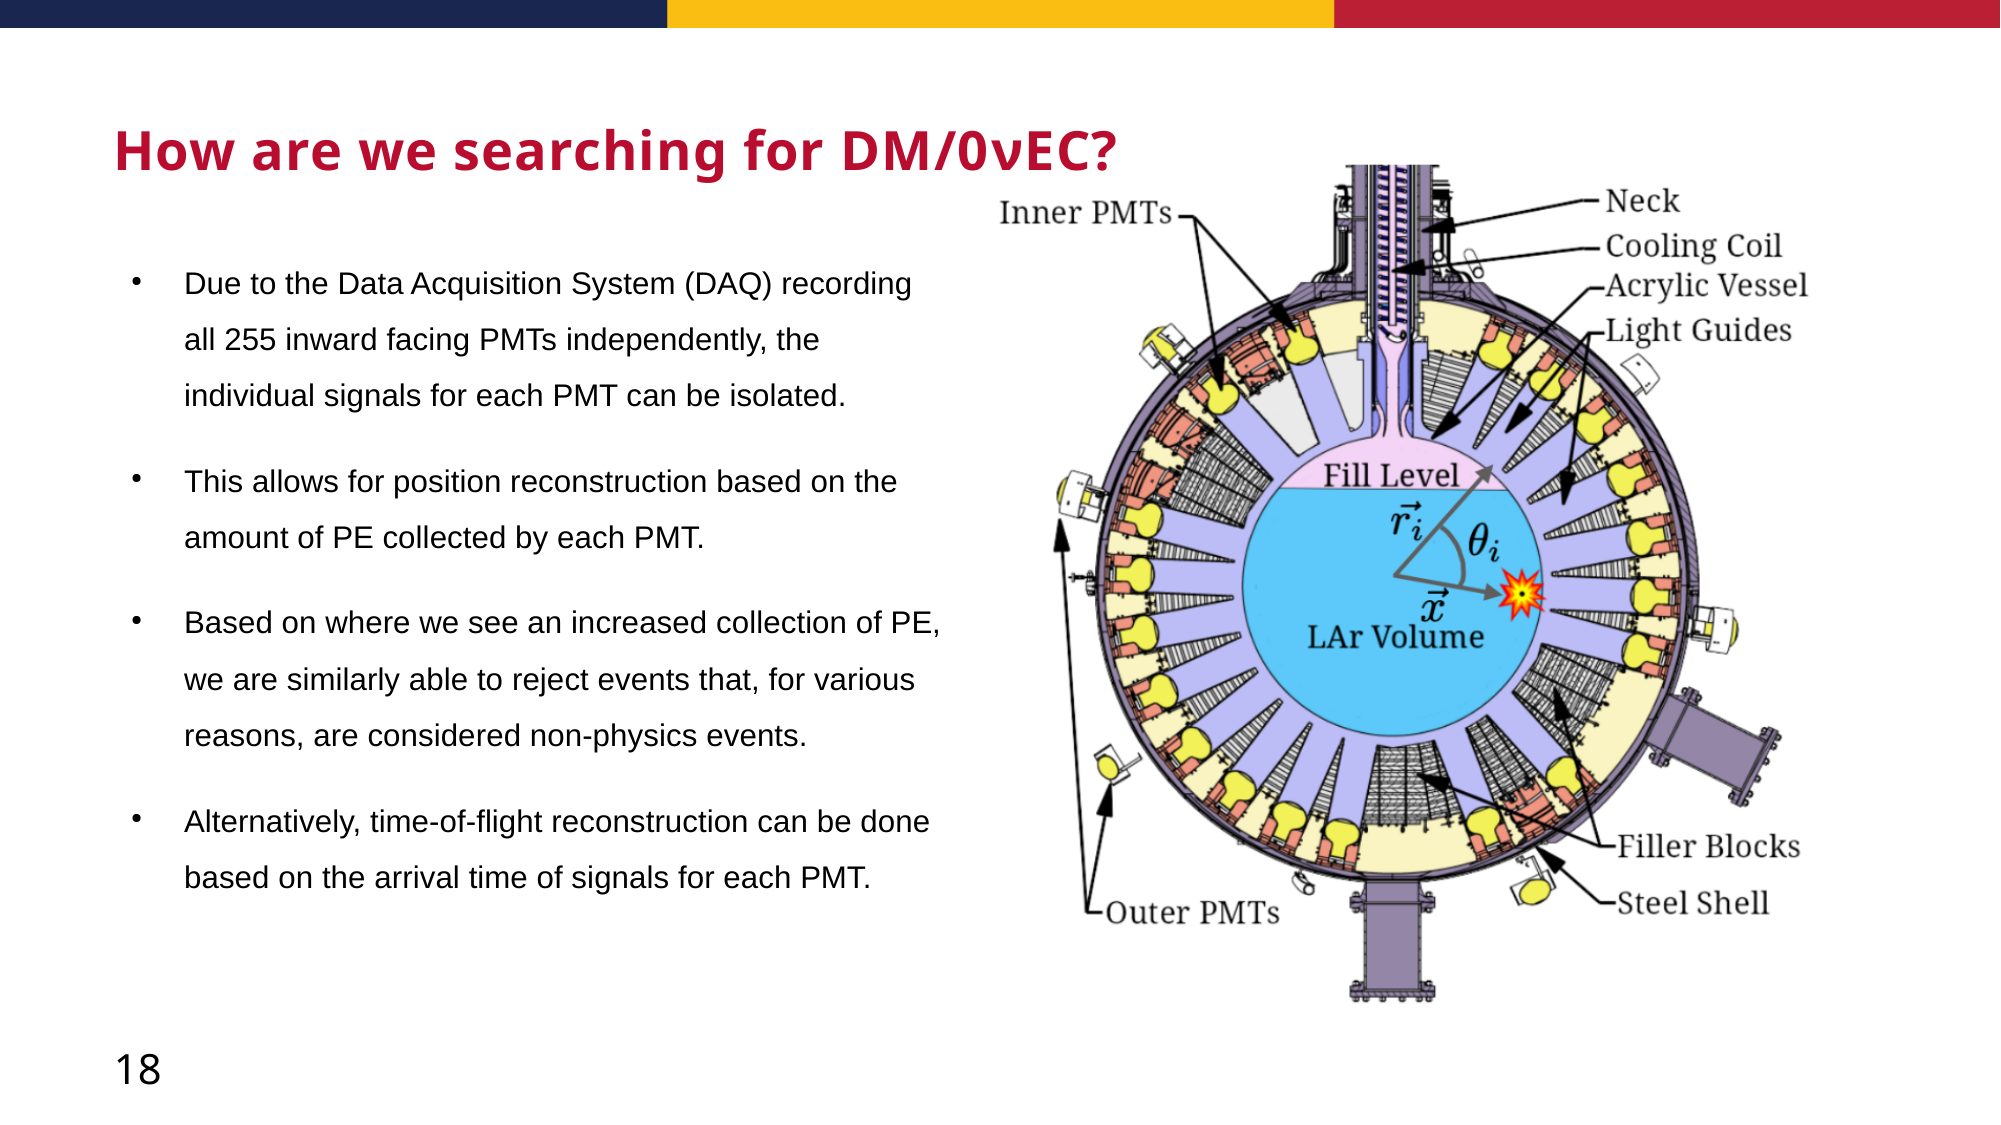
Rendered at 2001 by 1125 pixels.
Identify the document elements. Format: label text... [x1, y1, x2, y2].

slide_number <number> [99, 1035, 190, 1092]
picture [944, 219, 1831, 1004]
picture [0, 0, 2000, 28]
list Due to the Data Acquisition System (DAQ) recording all 255 inward facing PMTs independently, the individual signals for each PMT can be isolated. This allows for position reconstruction based on the amount of PE collected by each PMT. Based on where we see an increased collection of PE, we are similarly able to reject events that, for various reasons, are considered non-physics events. Alternatively, time-of-flight reconstruction can be done based on the arrival time of signals for each PMT. [98, 236, 963, 1013]
title How are we searching for DM/0νEC? [98, 115, 1886, 219]
